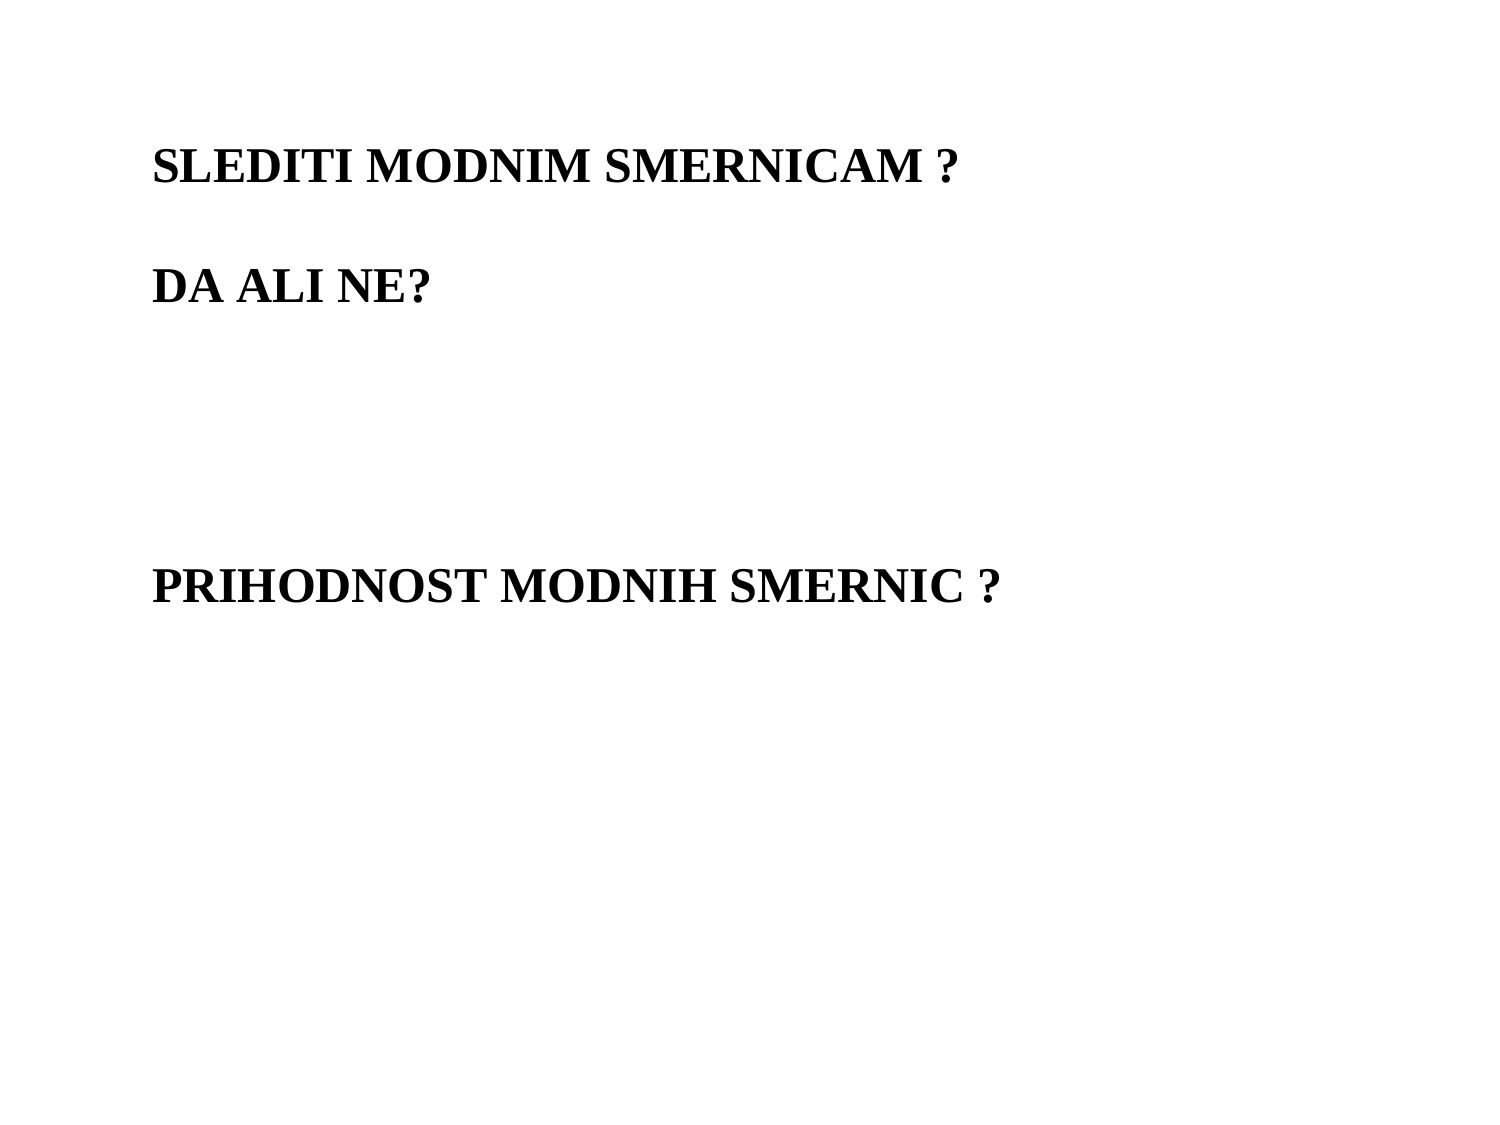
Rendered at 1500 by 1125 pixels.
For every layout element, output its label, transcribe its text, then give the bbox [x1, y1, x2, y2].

text_box SLEDITI MODNIM SMERNICAM ? DA ALI NE? PRIHODNOST MODNIH SMERNIC ? [137, 124, 1388, 621]
